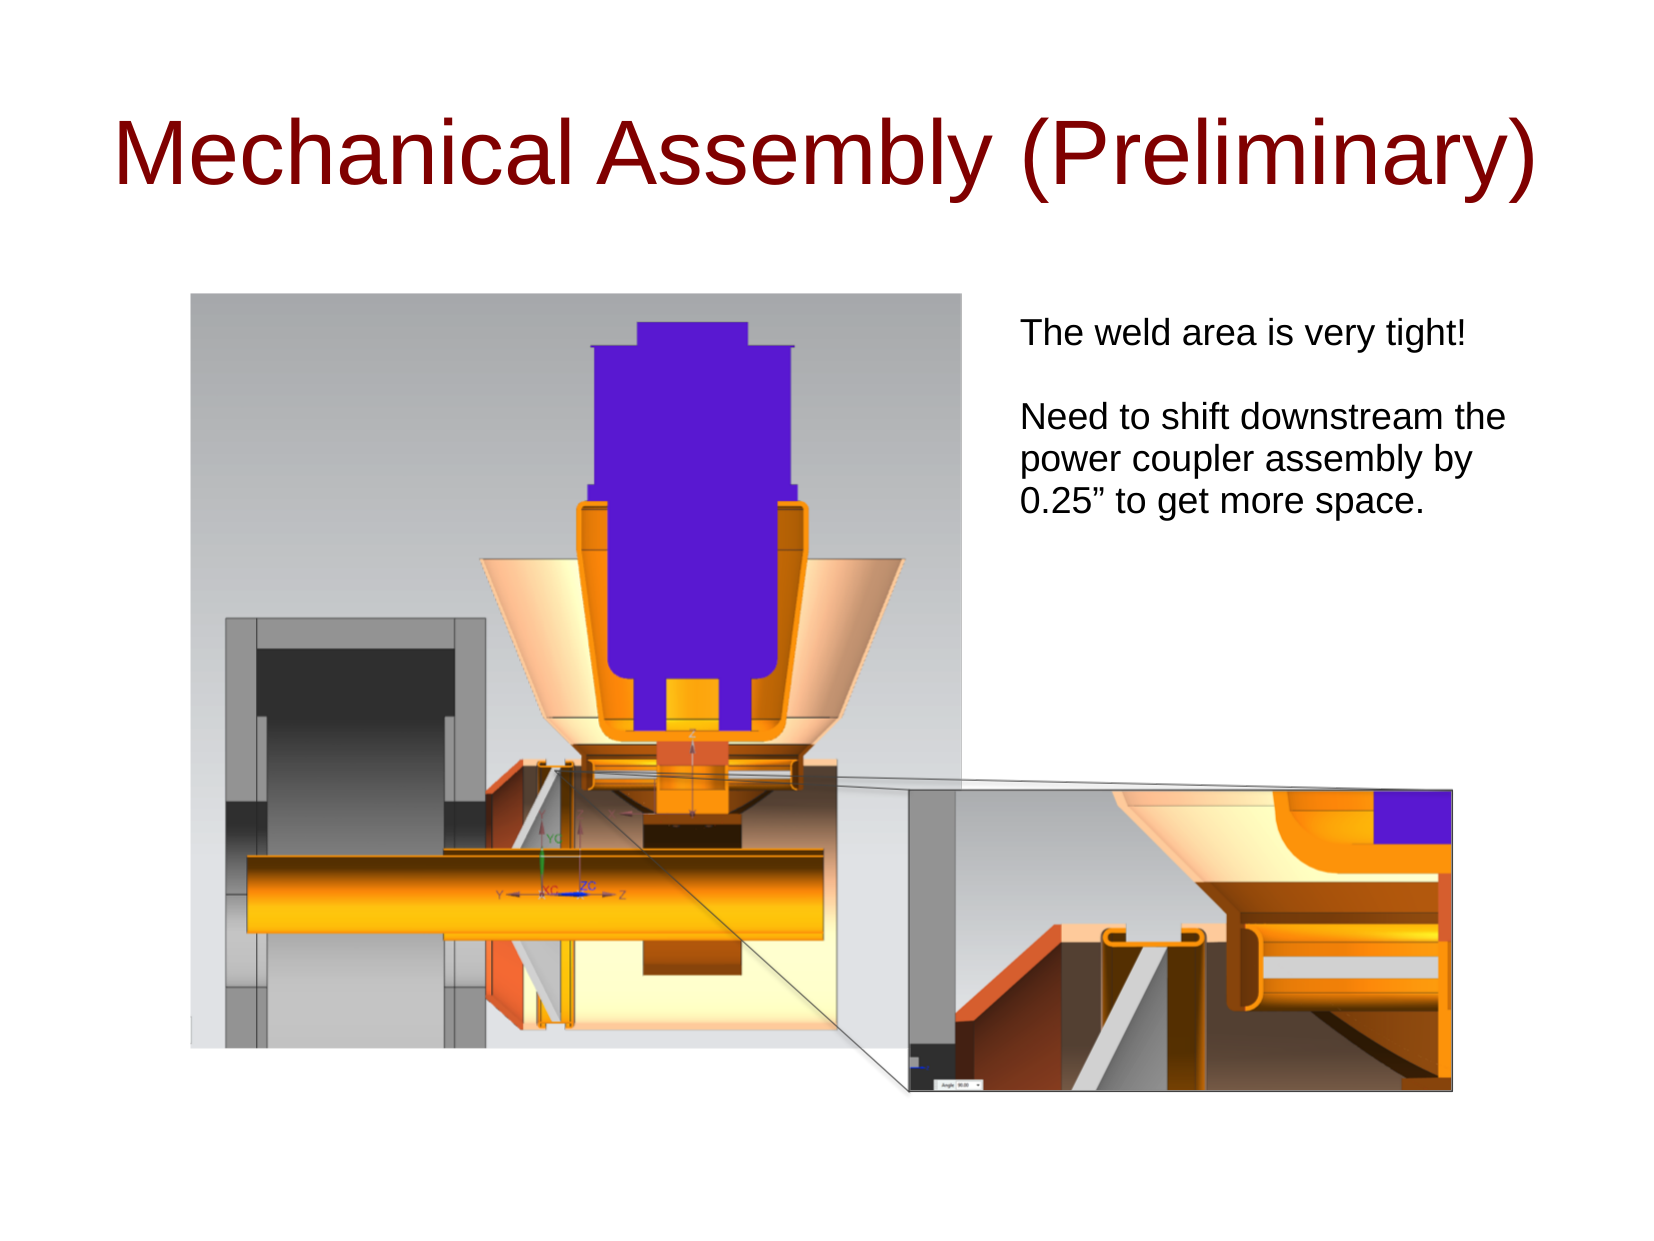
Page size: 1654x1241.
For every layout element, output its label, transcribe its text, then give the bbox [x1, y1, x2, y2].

picture [190, 293, 1459, 1103]
text_box The weld area is very tight! Need to shift downstream the power coupler assembly by 0.25” to get more space. [1005, 303, 1527, 529]
title Mechanical Assembly (Preliminary) [82, 49, 1571, 257]
